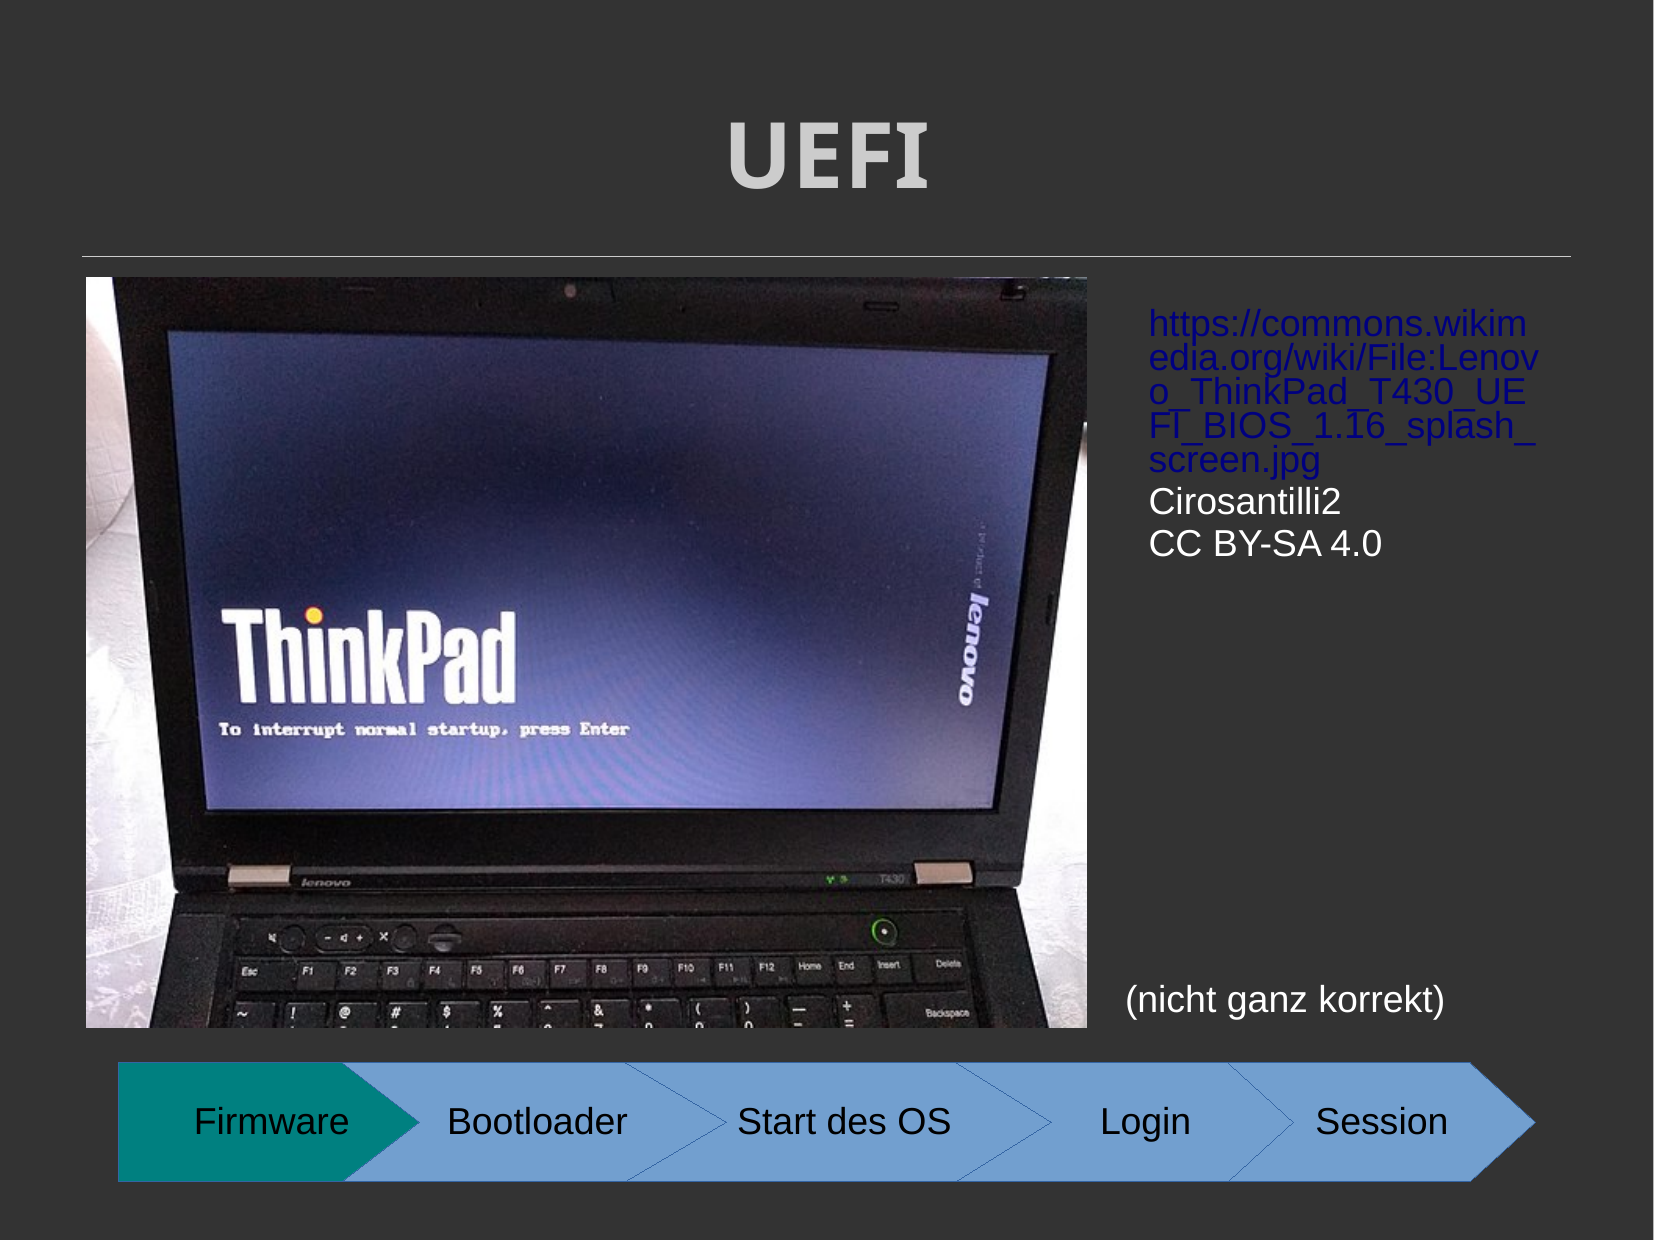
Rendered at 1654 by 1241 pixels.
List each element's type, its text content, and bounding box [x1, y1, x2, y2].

picture [86, 277, 1087, 1028]
text_box Session [1228, 1062, 1536, 1182]
text_box (nicht ganz korrekt) [1110, 970, 1536, 1028]
text_box Firmware [118, 1062, 418, 1182]
text_box Start des OS [625, 1062, 1049, 1182]
text_box https://commons.wikimedia.org/wiki/File:Lenovo_ThinkPad_T430_UEFI_BIOS_1.16_splash_screen.jpg Cirosantilli2 CC BY-SA 4.0 [1133, 295, 1560, 437]
text_box Bootloader [342, 1062, 724, 1182]
text_box Login [956, 1062, 1292, 1182]
title UEFI [82, 49, 1571, 257]
